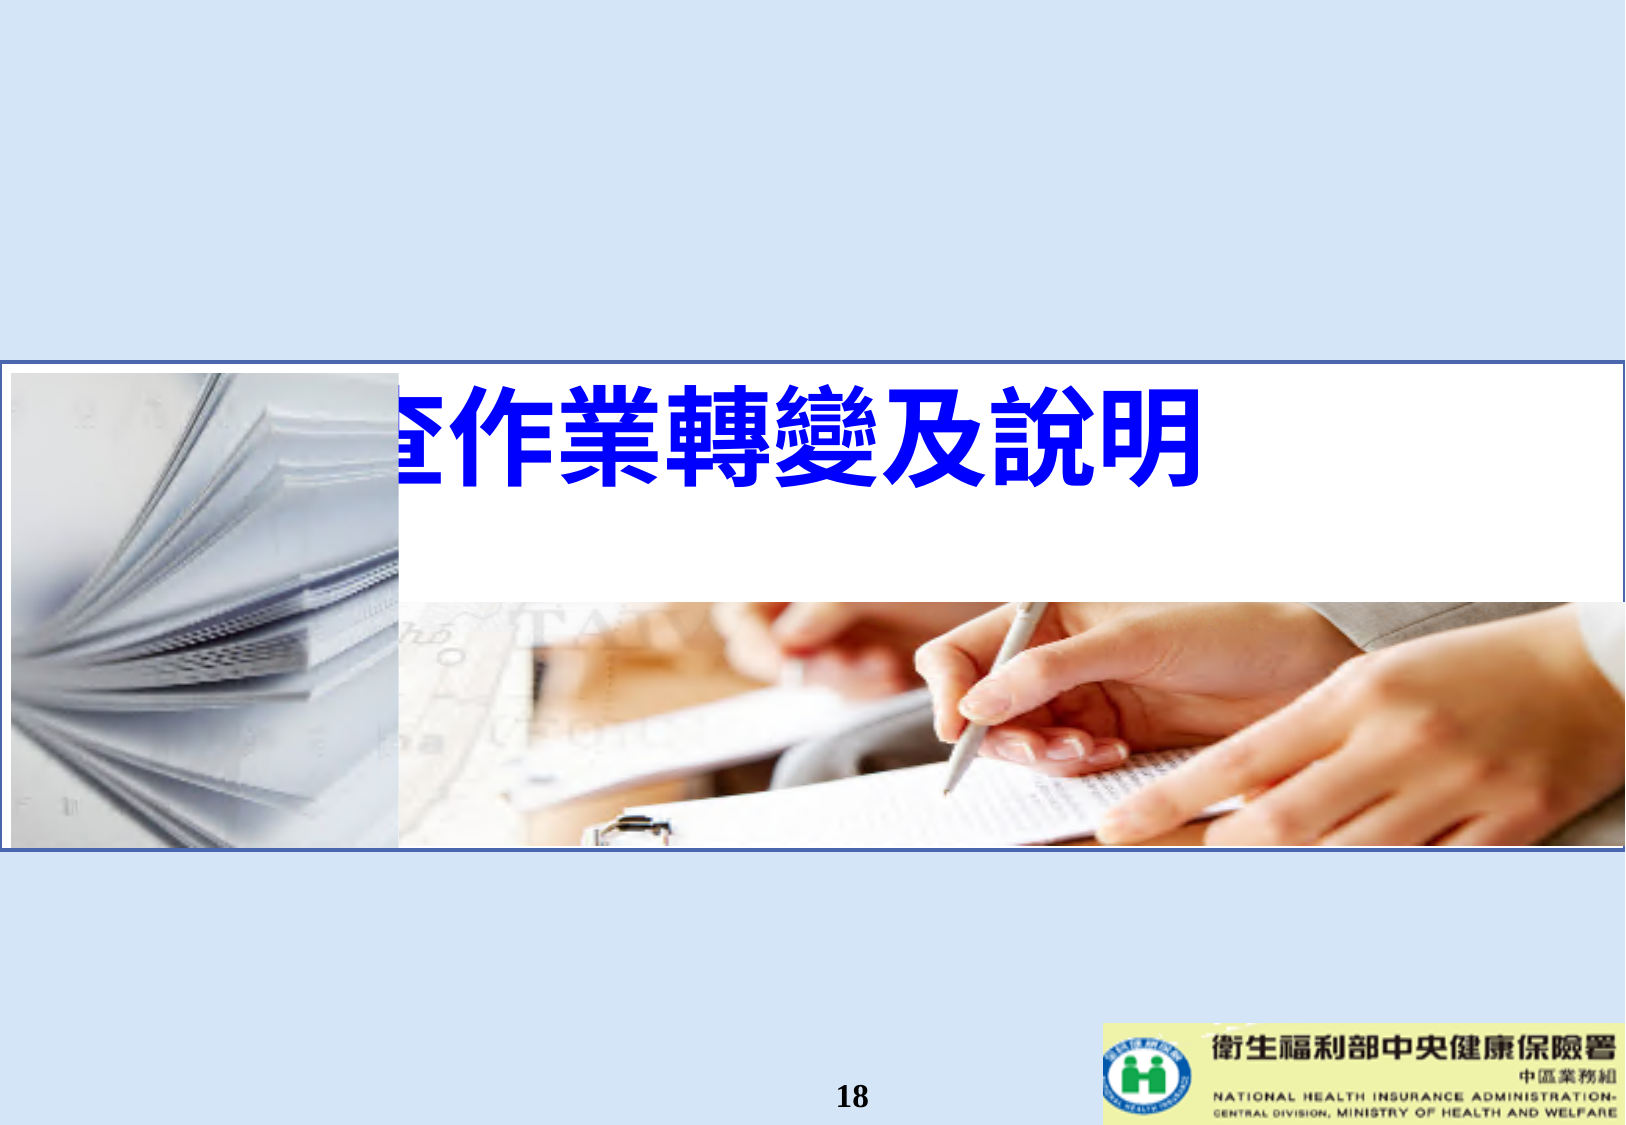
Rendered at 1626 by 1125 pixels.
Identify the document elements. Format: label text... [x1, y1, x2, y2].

subtitle 專業審查作業轉變及說明 [0, 361, 1625, 850]
picture [11, 373, 1625, 848]
